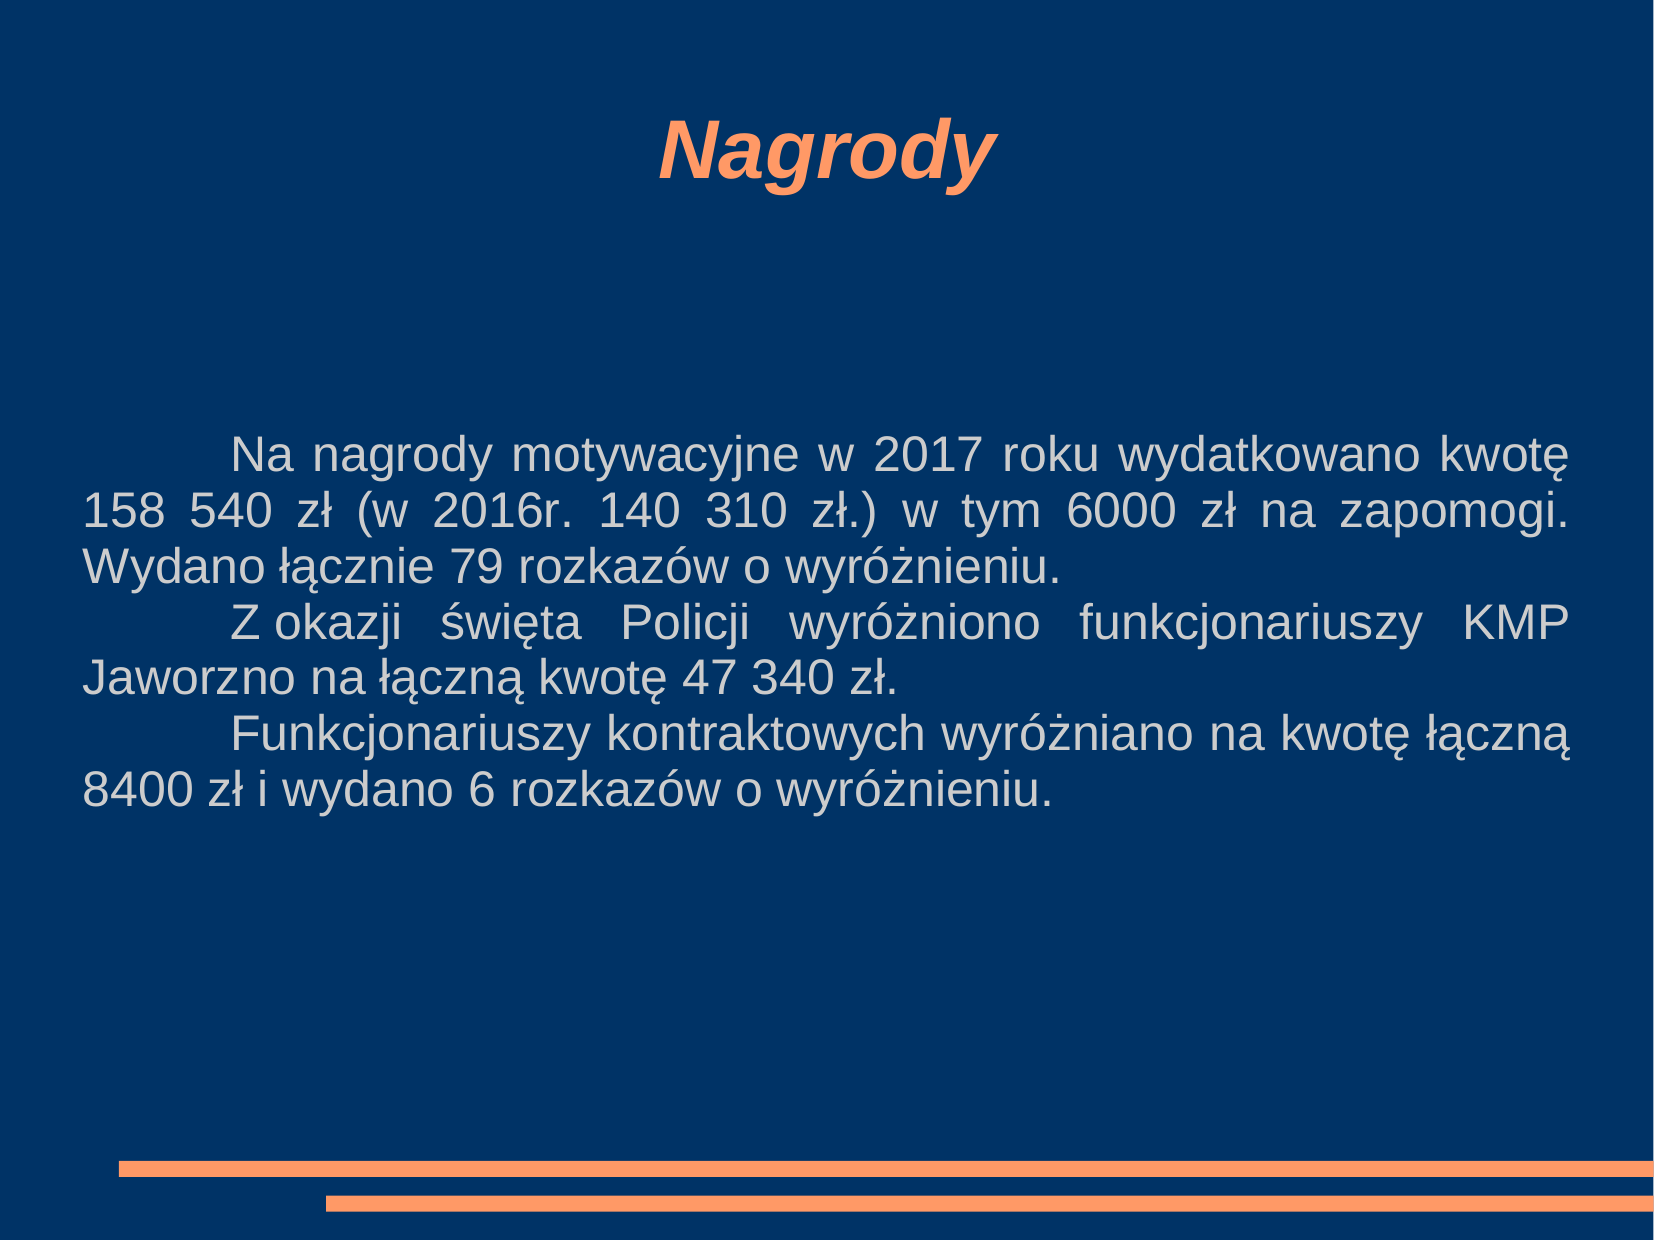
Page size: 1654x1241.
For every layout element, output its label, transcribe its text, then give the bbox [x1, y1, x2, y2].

title Nagrody [121, 46, 1534, 254]
subtitle Na nagrody motywacyjne w 2017 roku wydatkowano kwotę 158 540 zł (w 2016r. 140 310 zł.) w tym 6000 zł na zapomogi. Wydano łącznie 79 rozkazów o wyróżnieniu. Z okazji święta Policji wyróżniono funkcjonariuszy KMP Jaworzno na łączną kwotę 47 340 zł. Funkcjonariuszy kontraktowych wyróżniano na kwotę łączną 8400 zł i wydano 6 rozkazów o wyróżnieniu. [82, 283, 1571, 1016]
